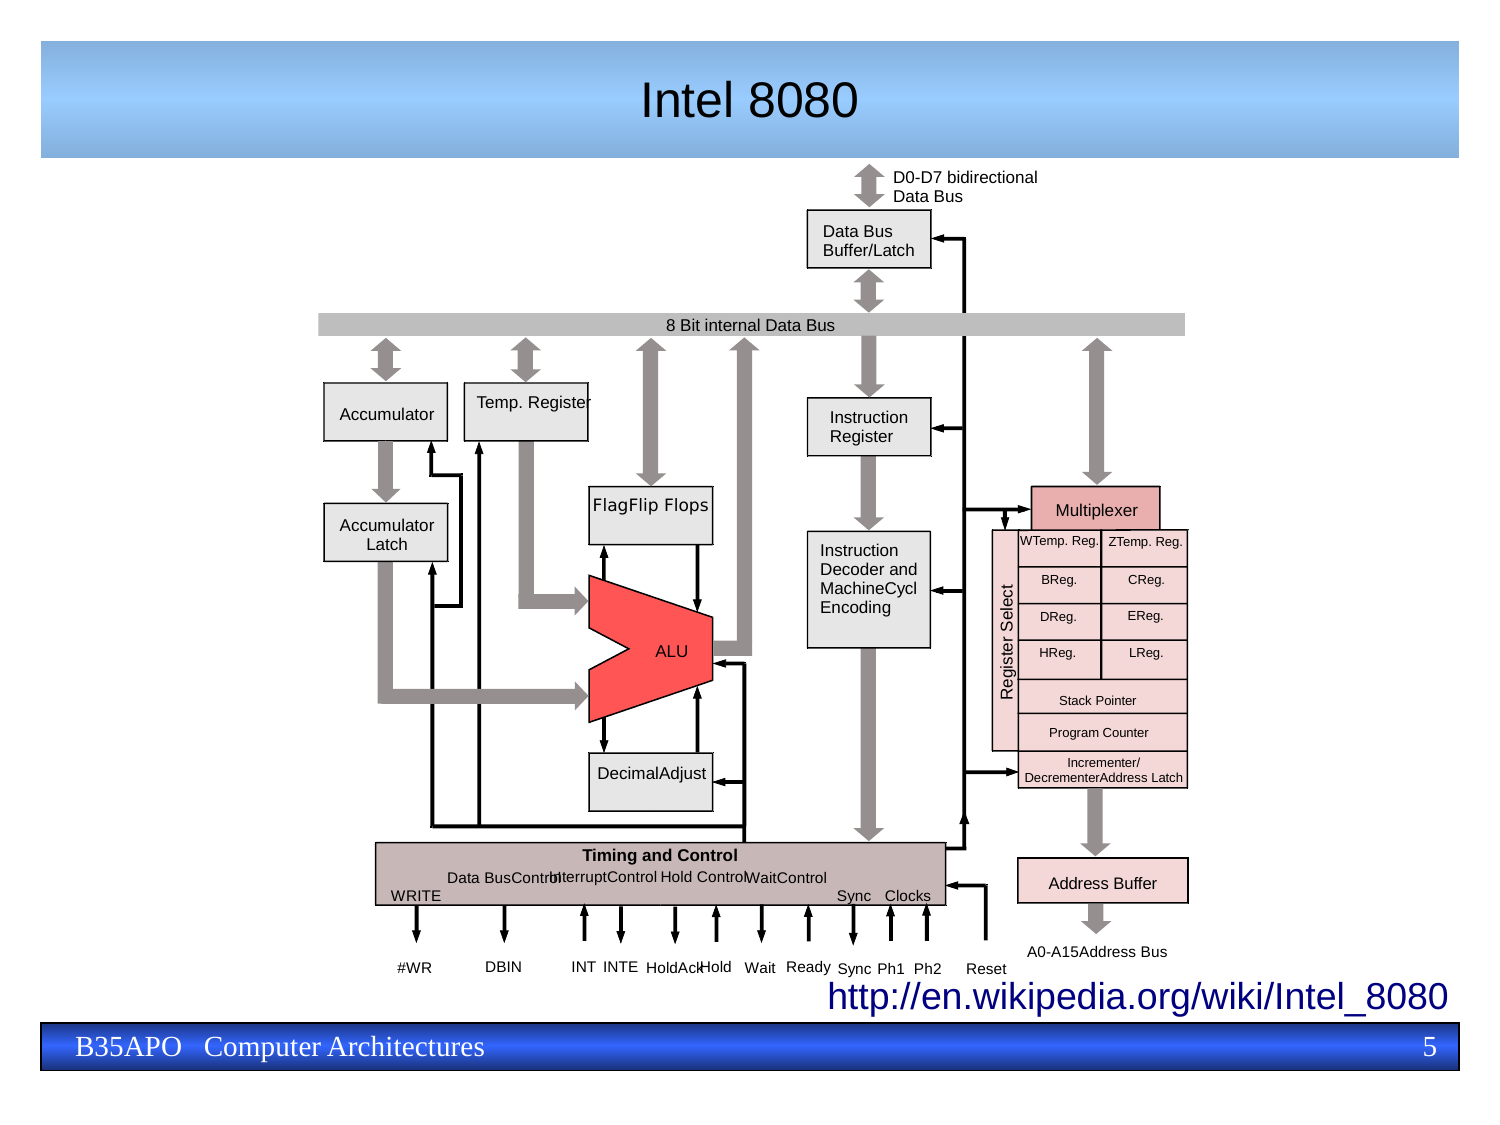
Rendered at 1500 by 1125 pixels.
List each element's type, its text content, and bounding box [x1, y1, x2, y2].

title Intel 8080 [41, 41, 1459, 158]
chart [229, 138, 1255, 1023]
text_box http://en.wikipedia.org/wiki/Intel_8080 [812, 968, 1500, 1025]
